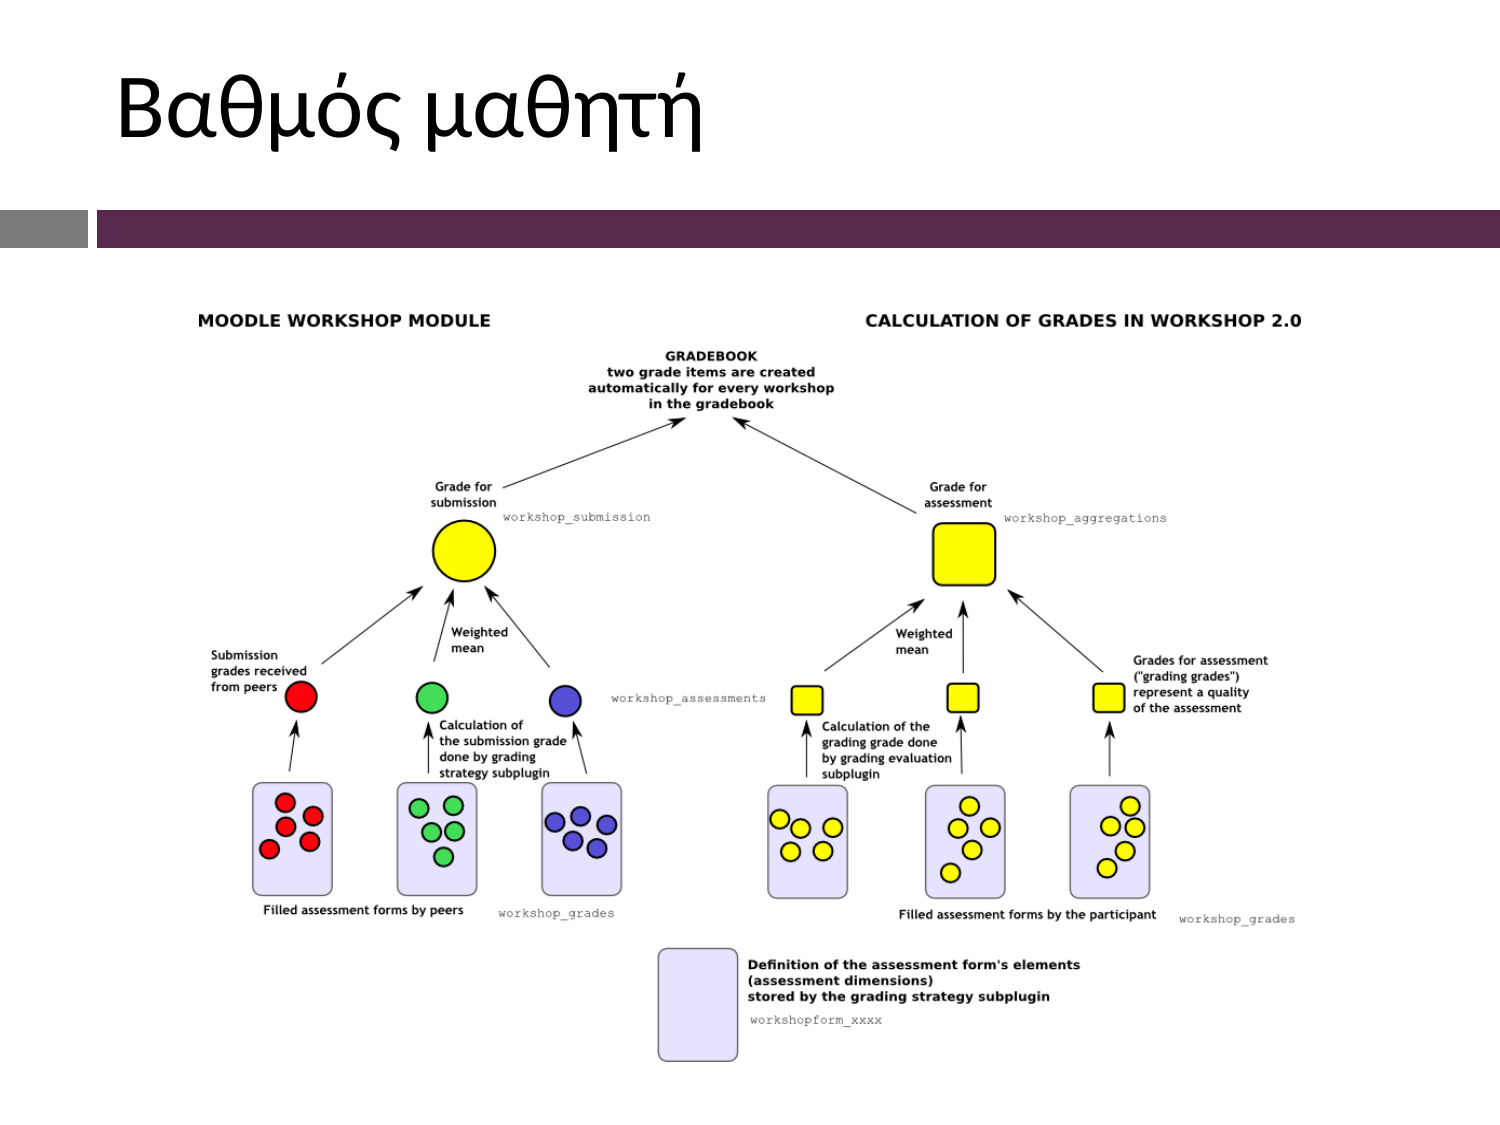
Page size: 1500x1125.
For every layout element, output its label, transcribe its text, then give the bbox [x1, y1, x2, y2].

picture [199, 314, 1301, 1062]
title Βαθμός μαθητή [100, 19, 1438, 182]
